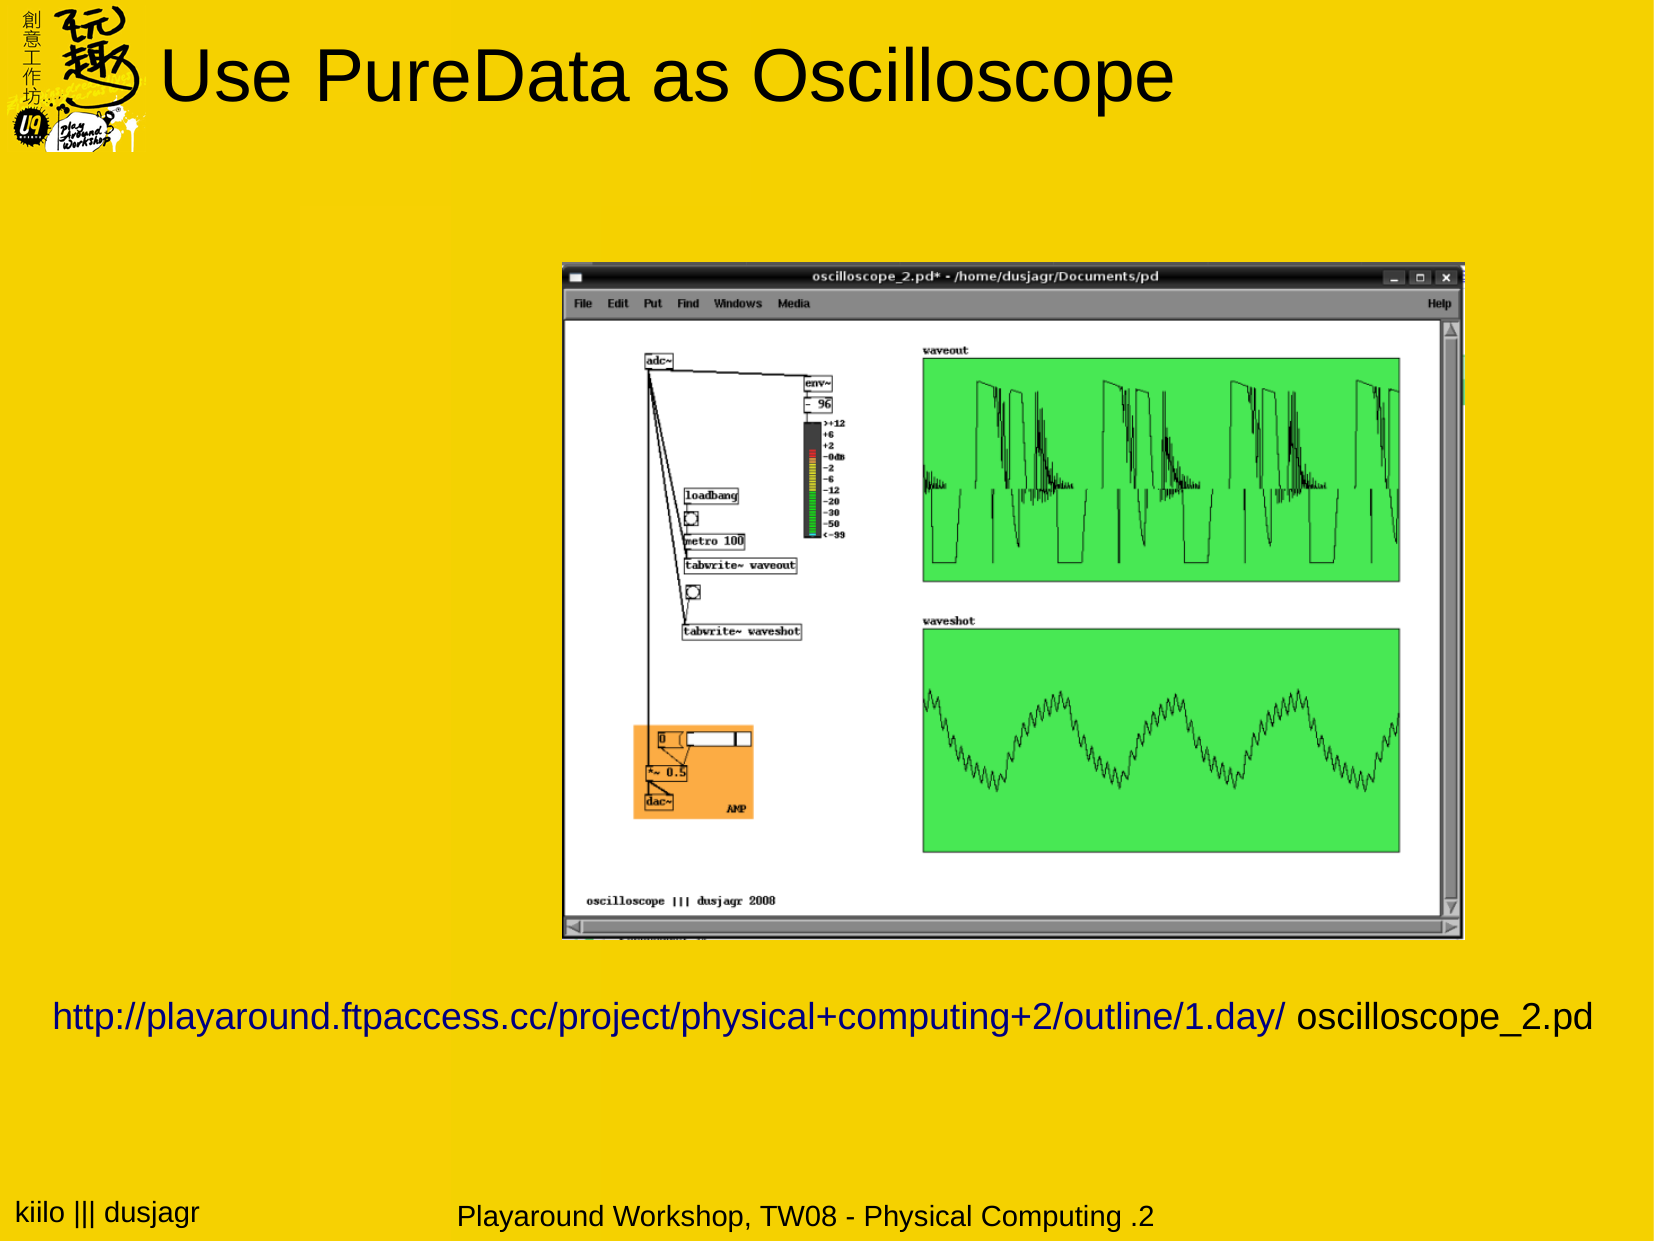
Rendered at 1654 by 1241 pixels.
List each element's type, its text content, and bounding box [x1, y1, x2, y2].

title Use PureData as Oscilloscope [159, 0, 1627, 151]
picture [0, 0, 1654, 1241]
text_box http://playaround.ftpaccess.cc/project/physical+computing+2/outline/1.day/ oscilloscope_2.pd [37, 988, 1651, 1050]
